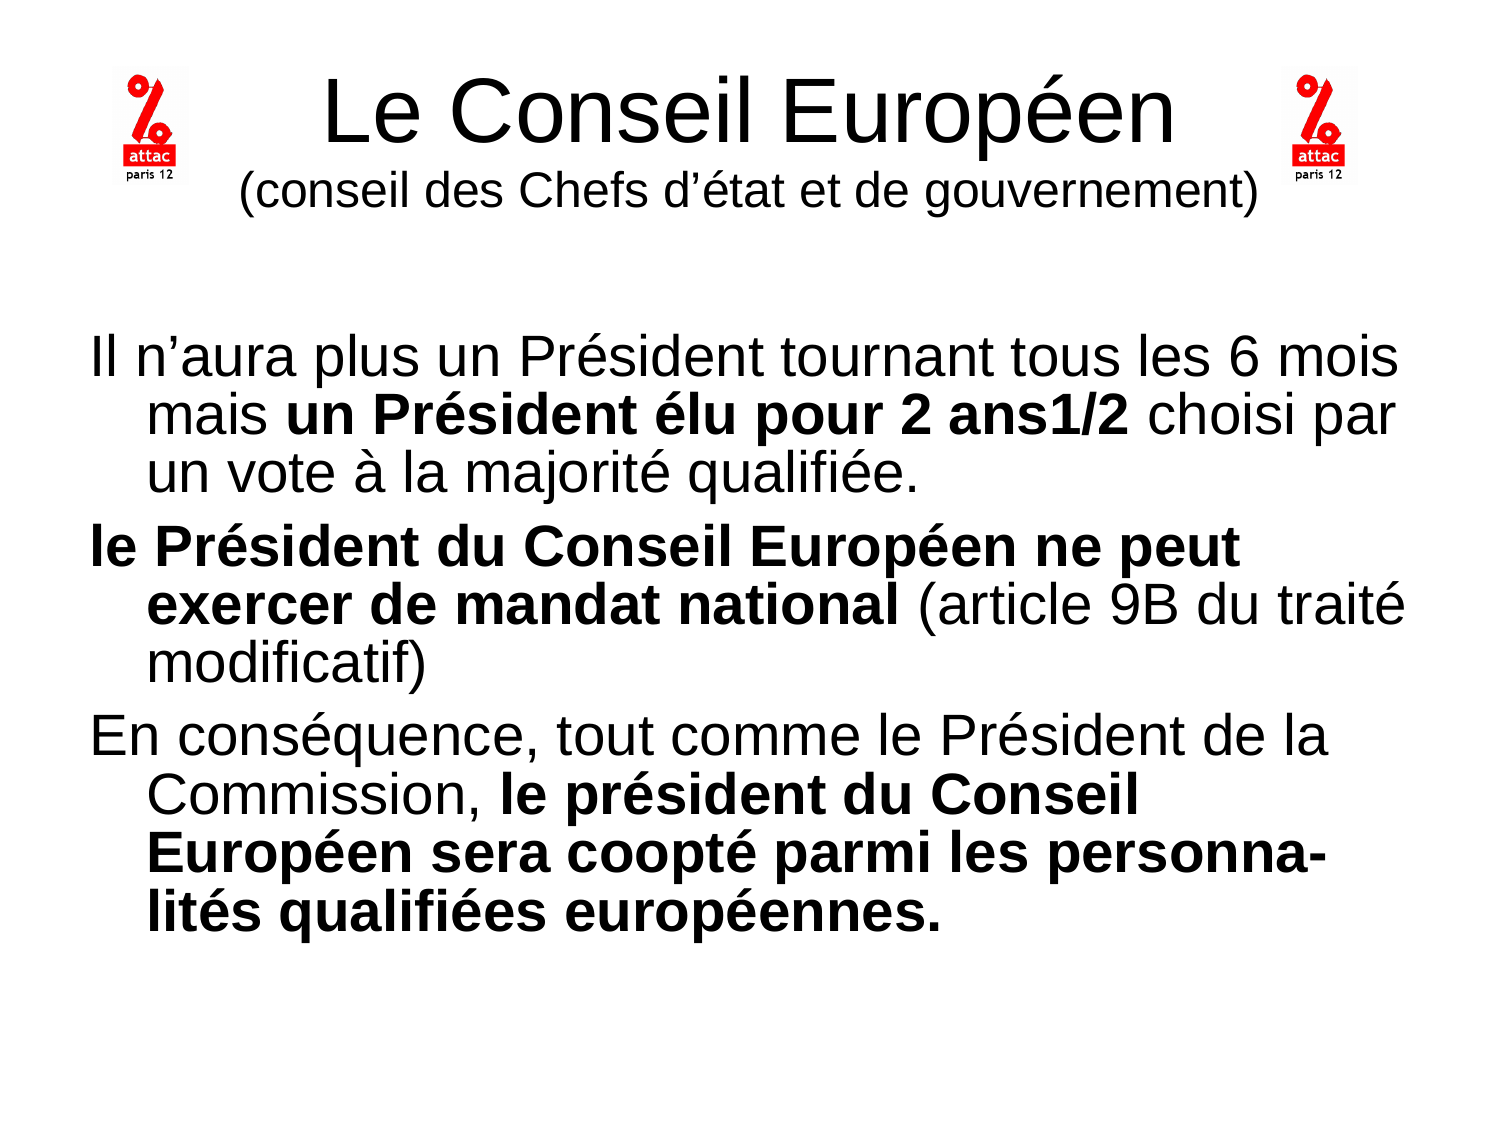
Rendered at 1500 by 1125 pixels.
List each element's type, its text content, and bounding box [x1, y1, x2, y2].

list Il n’aura plus un Président tournant tous les 6 mois mais un Président élu pour 2 ans1/2 choisi par un vote à la majorité qualifiée. le Président du Conseil Européen ne peut exercer de mandat national (article 9B du traité modificatif) En conséquence, tout comme le Président de la Commission, le président du Conseil Européen sera coopté parmi les personna-lités qualifiées européennes. [75, 321, 1426, 1024]
picture [112, 66, 189, 185]
picture [1281, 66, 1358, 185]
title Le Conseil Européen (conseil des Chefs d’état et de gouvernement) [75, 45, 1426, 233]
